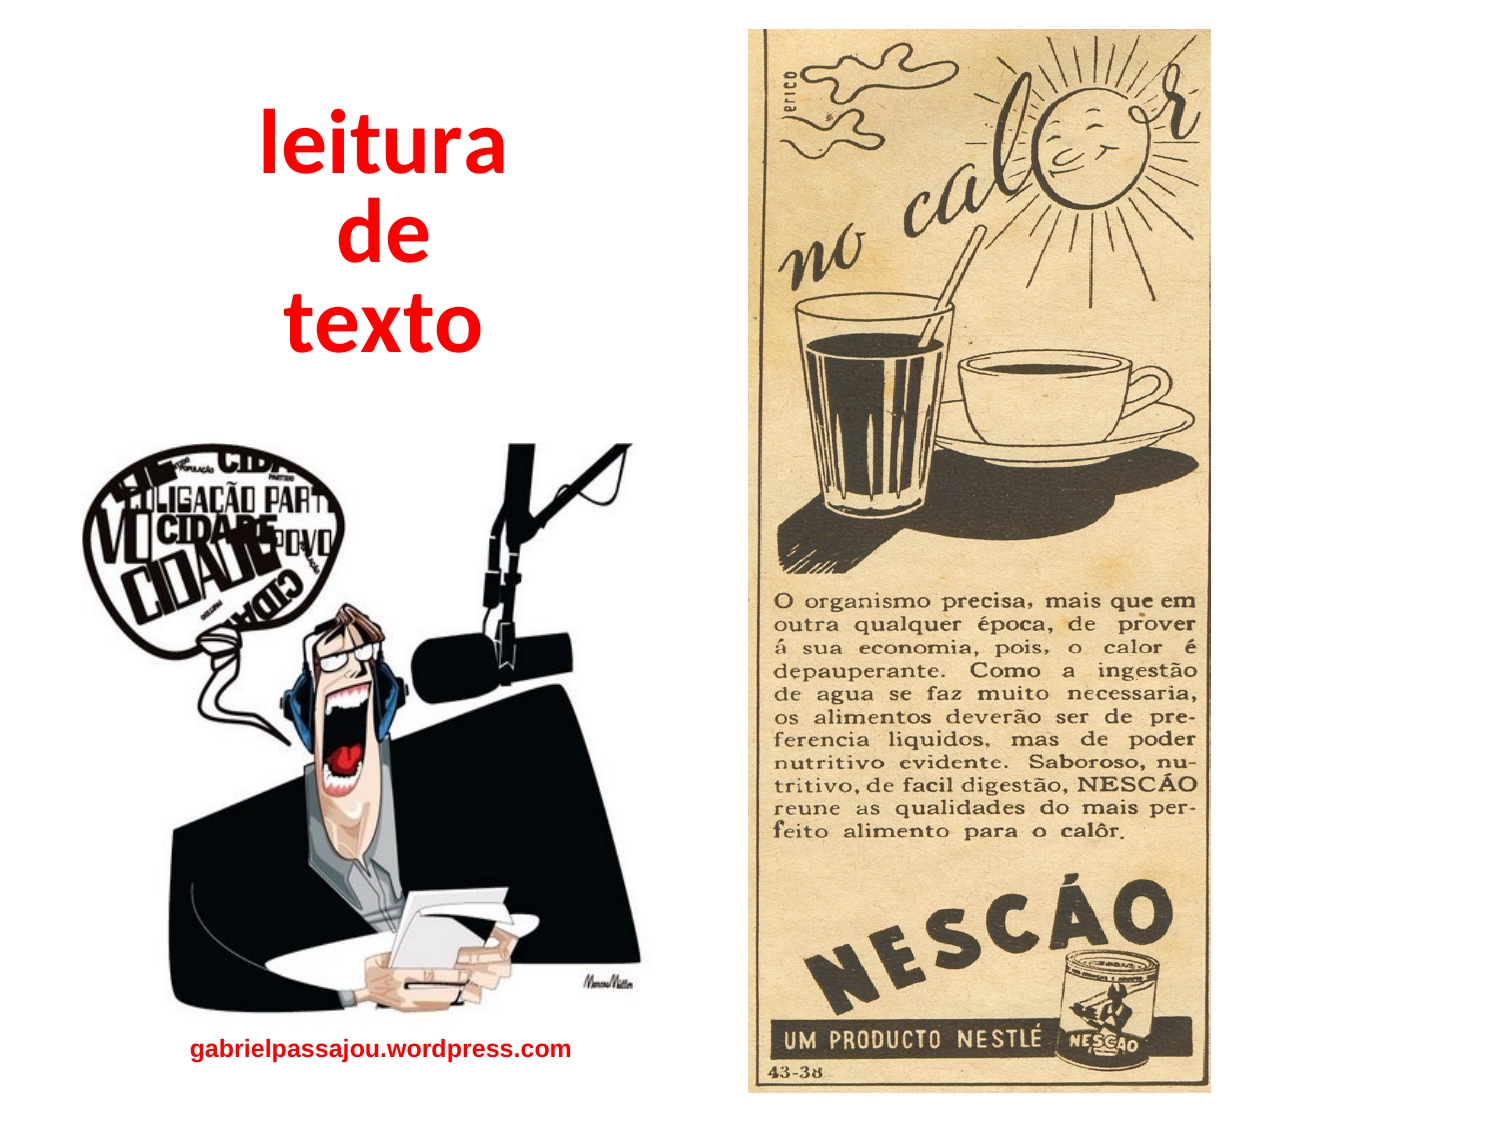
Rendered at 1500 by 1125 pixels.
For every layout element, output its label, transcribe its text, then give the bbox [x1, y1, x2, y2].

title leitura de texto [0, 77, 1059, 401]
text_box gabrielpassajou.wordpress.com [189, 1031, 603, 1065]
picture [82, 443, 662, 1034]
picture [748, 29, 1211, 1093]
